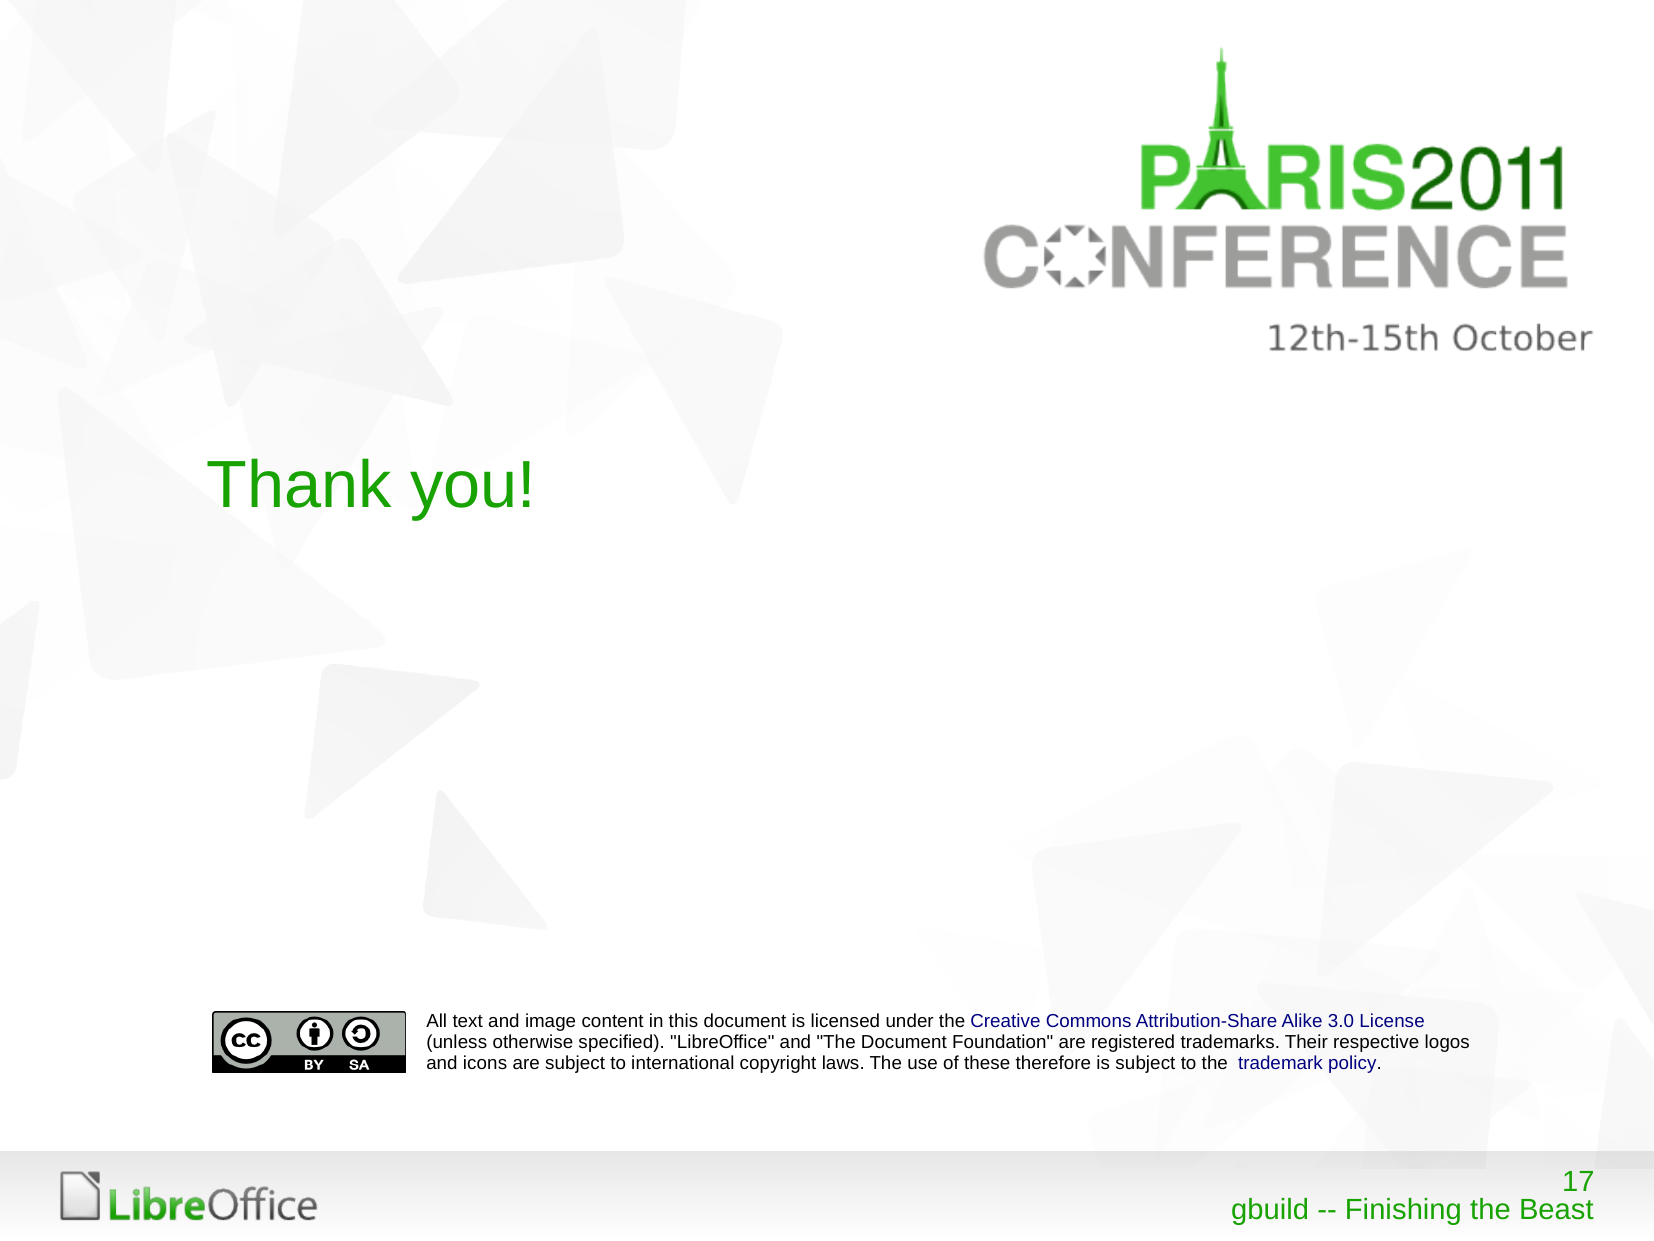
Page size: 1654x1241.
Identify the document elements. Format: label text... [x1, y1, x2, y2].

picture [927, 12, 1654, 410]
picture [915, 548, 1654, 1169]
title Thank you! [206, 395, 1477, 573]
picture [0, 0, 783, 930]
picture [212, 1011, 406, 1073]
picture [41, 1152, 337, 1240]
